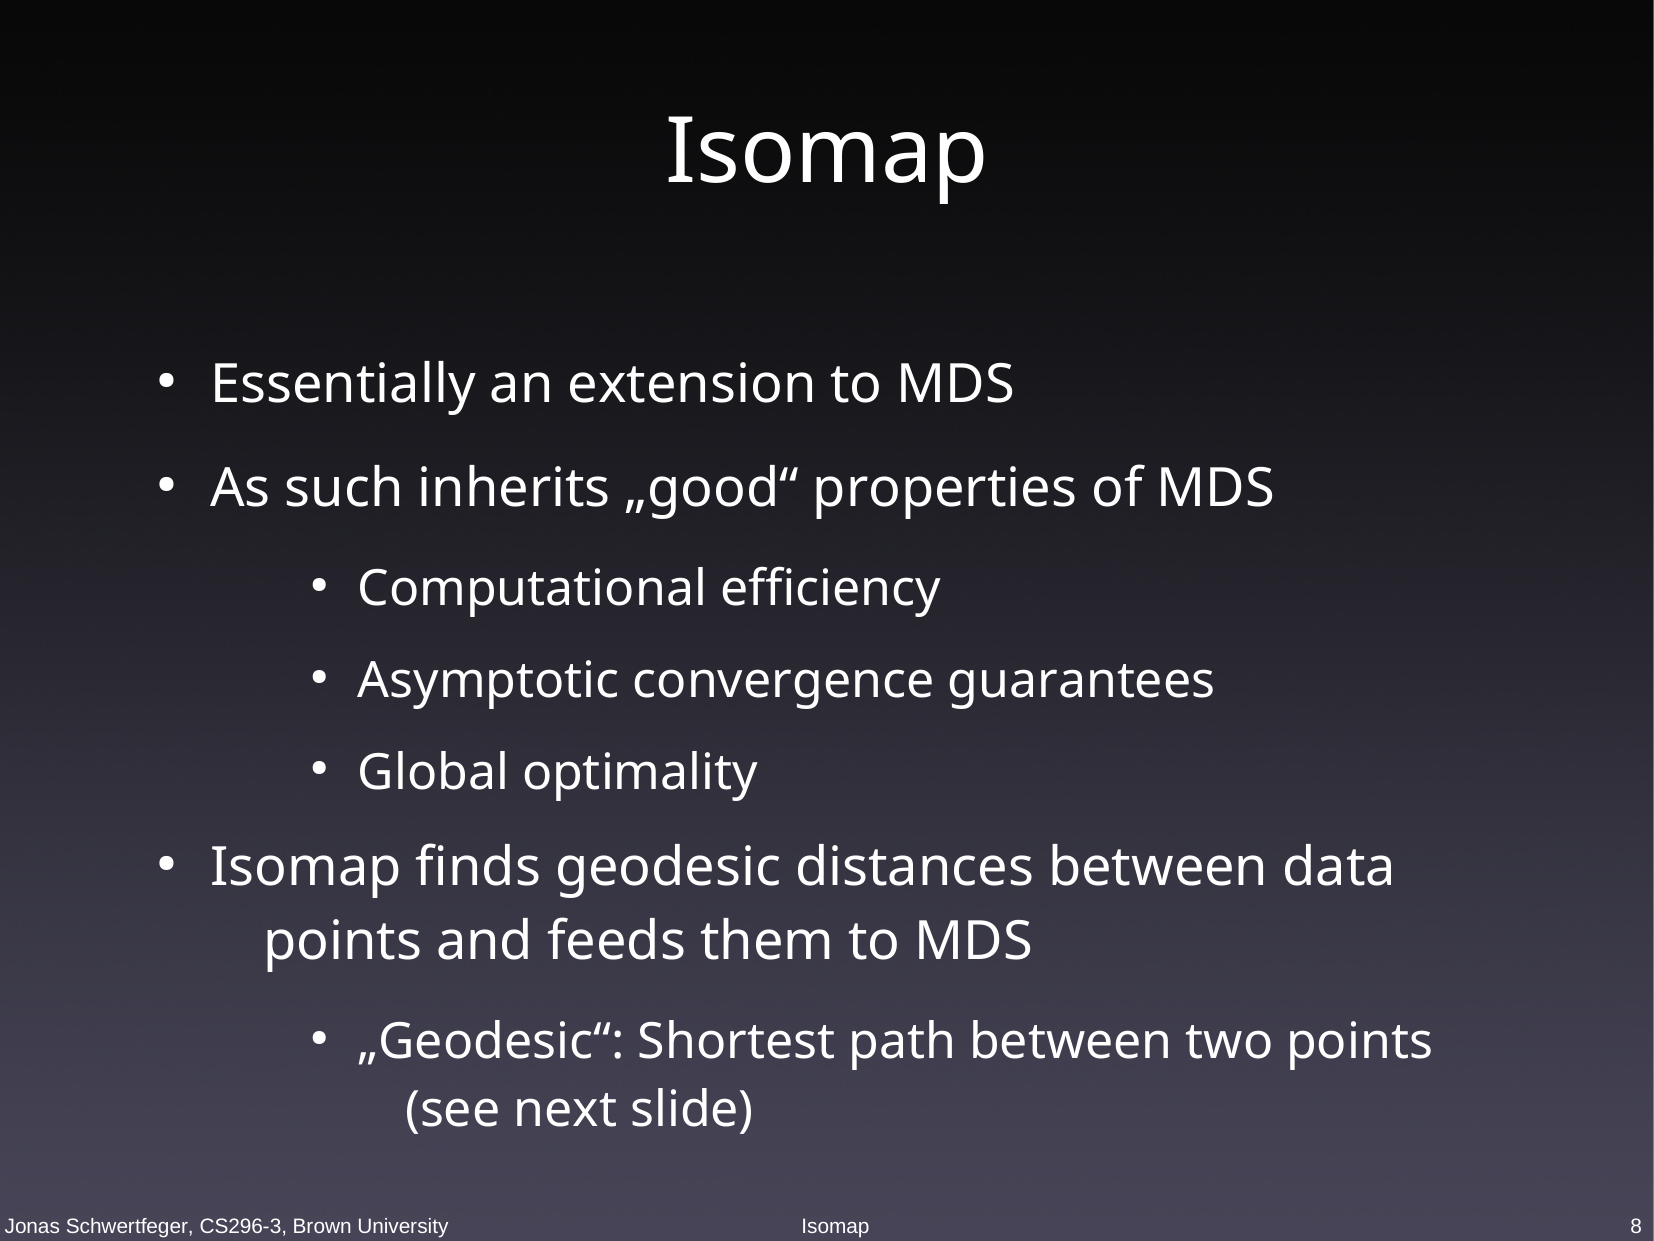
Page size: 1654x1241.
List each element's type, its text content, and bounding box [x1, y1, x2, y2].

picture [0, 0, 1654, 1241]
list Essentially an extension to MDS As such inherits „good“ properties of MDS Computational efficiency Asymptotic convergence guarantees Global optimality Isomap finds geodesic distances between data points and feeds them to MDS „Geodesic“: Shortest path between two points (see next slide) [121, 344, 1534, 1127]
title Isomap [121, 43, 1534, 251]
